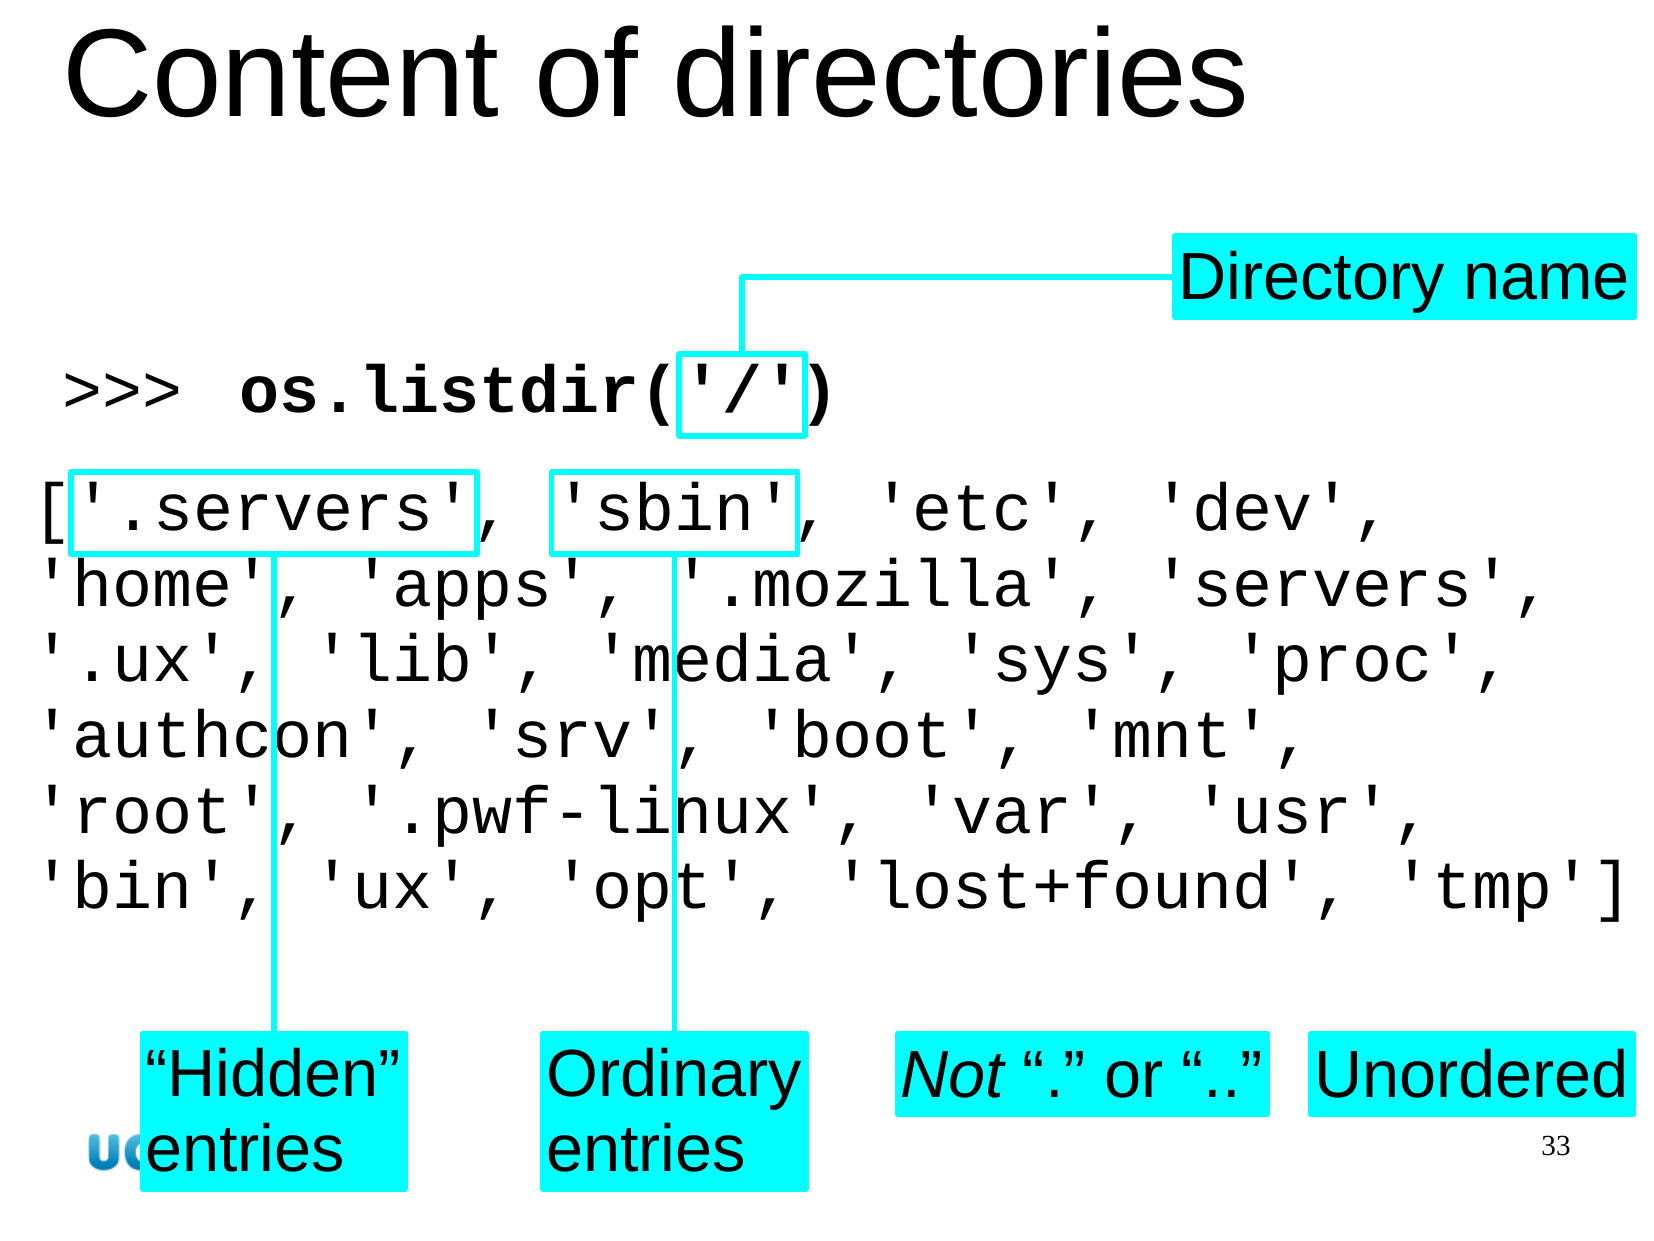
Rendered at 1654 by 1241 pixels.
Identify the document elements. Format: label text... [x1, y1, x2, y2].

text_box '.servers' [70, 472, 477, 554]
text_box >>> [59, 354, 186, 436]
text_box [ , , 'etc', 'dev', 'home', 'apps', '.mozilla', 'servers', '.ux', 'lib', 'media', 'sys', 'proc', 'authcon', 'srv', 'boot', 'mnt', 'root', '.pwf-linux', 'var', 'usr', 'bin', 'ux', 'opt', 'lost+found', 'tmp'] [677, 472, 1636, 932]
picture [88, 1133, 140, 1172]
text_box os.listdir( ) [808, 354, 843, 436]
text_box Content of directories [59, 0, 1254, 146]
text_box Directory name [1175, 236, 1635, 317]
text_box os.listdir( ) [236, 354, 676, 436]
text_box 'sbin' [551, 472, 798, 554]
text_box Ordinary entries [543, 1033, 806, 1190]
text_box “Hidden” entries [142, 1033, 406, 1189]
text_box Unordered [1311, 1033, 1634, 1115]
text_box Not “.” or “..” [897, 1033, 1268, 1115]
text_box '/' [679, 354, 806, 436]
text_box [ , , 'etc', 'dev', 'home', 'apps', '.mozilla', 'servers', '.ux', 'lib', 'media', 'sys', 'proc', 'authcon', 'srv', 'boot', 'mnt', 'root', '.pwf-linux', 'var', 'usr', 'bin', 'ux', 'opt', 'lost+found', 'tmp'] [277, 472, 672, 932]
text_box [ , , 'etc', 'dev', 'home', 'apps', '.mozilla', 'servers', '.ux', 'lib', 'media', 'sys', 'proc', 'authcon', 'srv', 'boot', 'mnt', 'root', '.pwf-linux', 'var', 'usr', 'bin', 'ux', 'opt', 'lost+found', 'tmp'] [29, 472, 271, 932]
